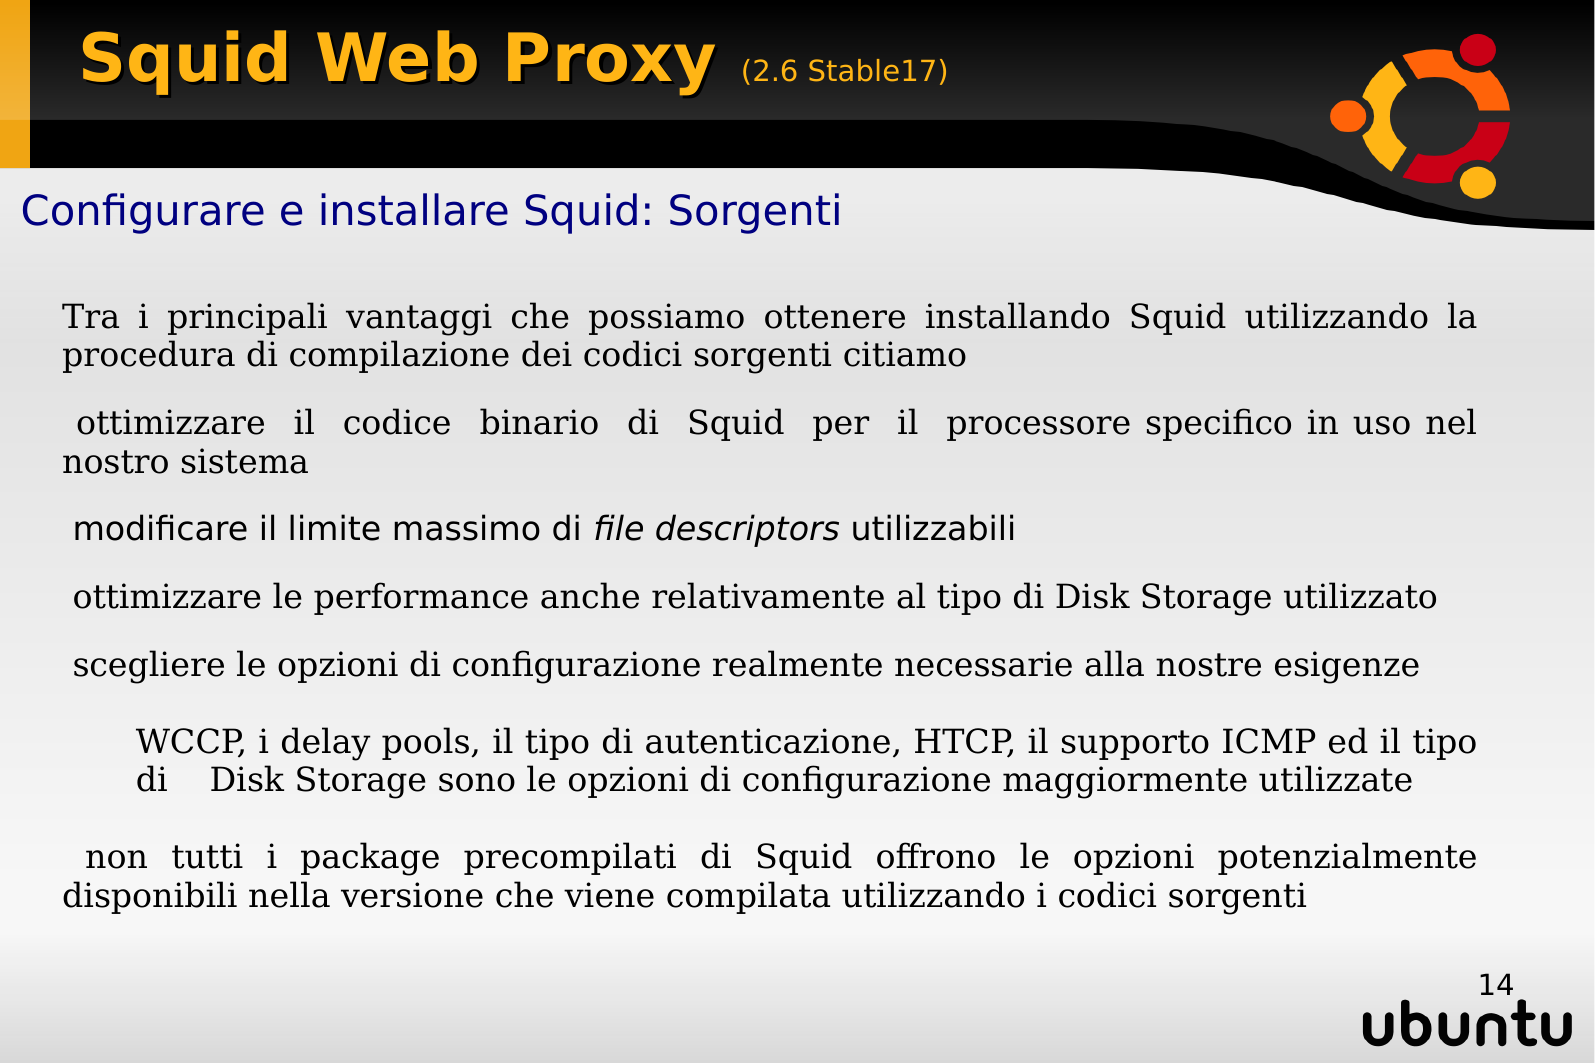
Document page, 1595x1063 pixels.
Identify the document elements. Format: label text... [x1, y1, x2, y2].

text_box Tra i principali vantaggi che possiamo ottenere installando Squid utilizzando la procedura di compilazione dei codici sorgenti citiamo ottimizzare il codice binario di Squid per il processore specifico in uso nel nostro sistema modificare il limite massimo di file descriptors utilizzabili ottimizzare le performance anche relativamente al tipo di Disk Storage utilizzato scegliere le opzioni di configurazione realmente necessarie alla nostre esigenze WCCP, i delay pools, il tipo di autenticazione, HTCP, il supporto ICMP ed il tipo di Disk Storage sono le opzioni di configurazione maggiormente utilizzate non tutti i package precompilati di Squid offrono le opzioni potenzialmente disponibili nella versione che viene compilata utilizzando i codici sorgenti [59, 290, 1527, 981]
picture [0, 0, 1595, 1063]
text_box Squid Web Proxy (2.6 Stable17) [23, 11, 1004, 105]
text_box Configurare e installare Squid: Sorgenti [17, 178, 1554, 243]
